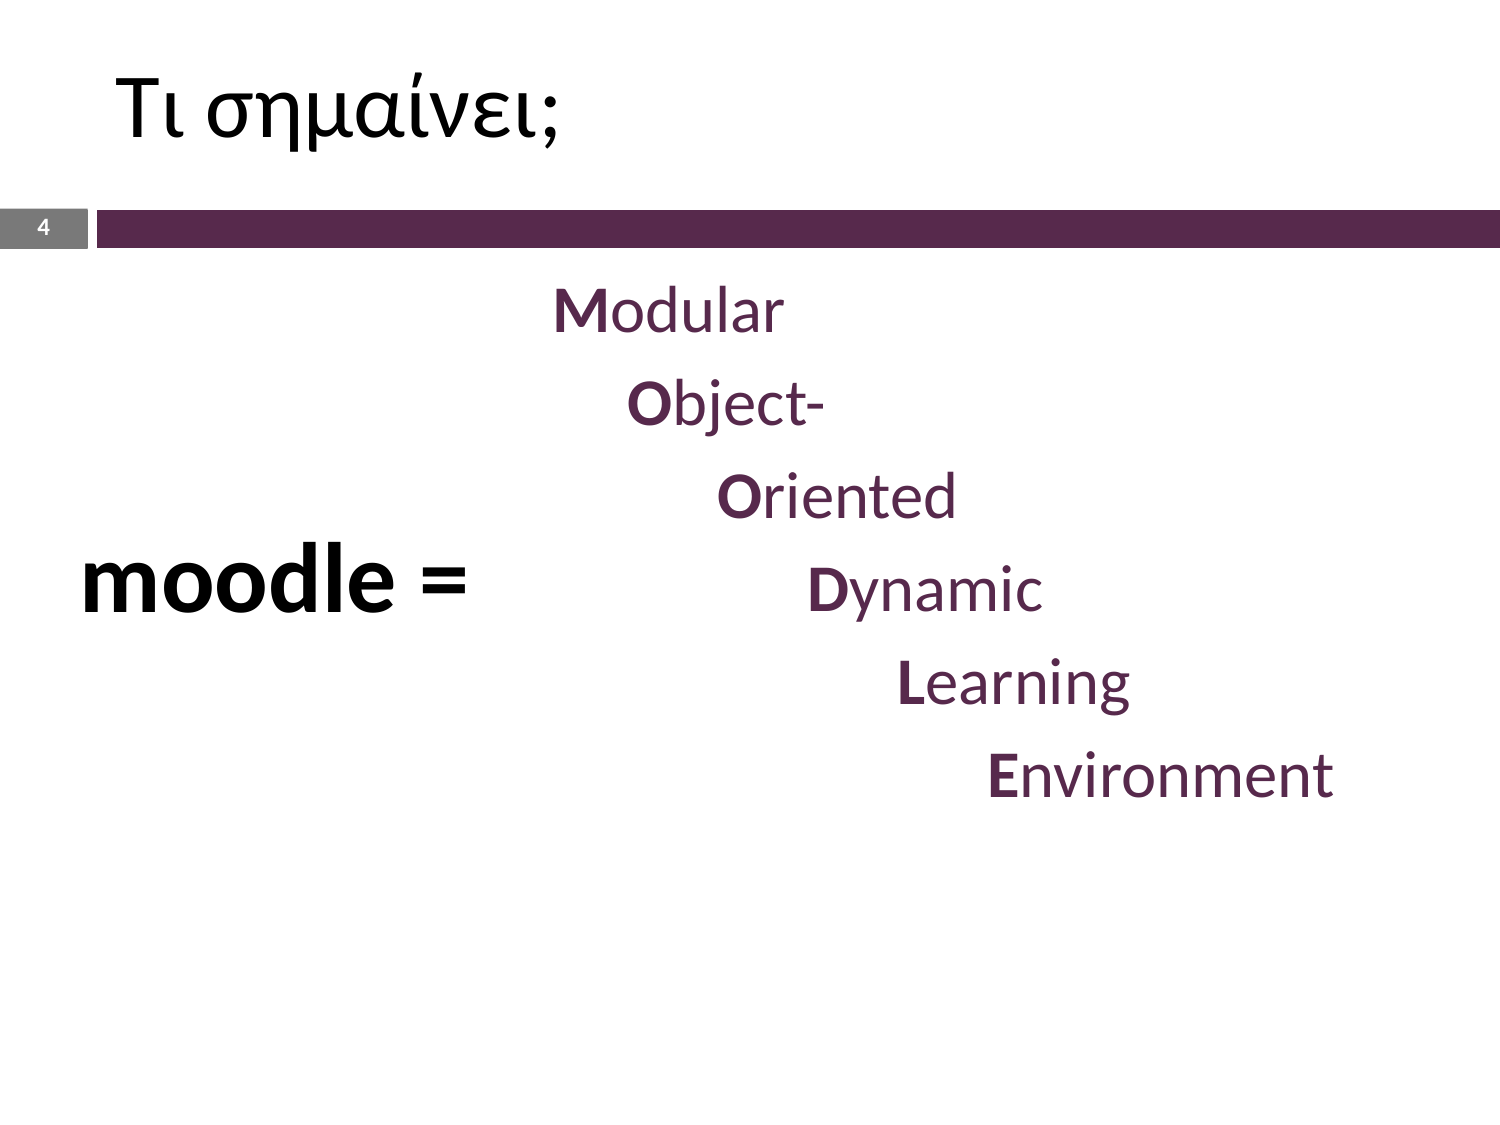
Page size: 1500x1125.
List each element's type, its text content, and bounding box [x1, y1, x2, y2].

list Modular Object- Oriented Dynamic Learning Environment [537, 262, 1439, 1000]
title Τι σημαίνει; [100, 19, 1438, 182]
text_box moodle = [65, 505, 484, 640]
text_box 4 [0, 208, 88, 249]
